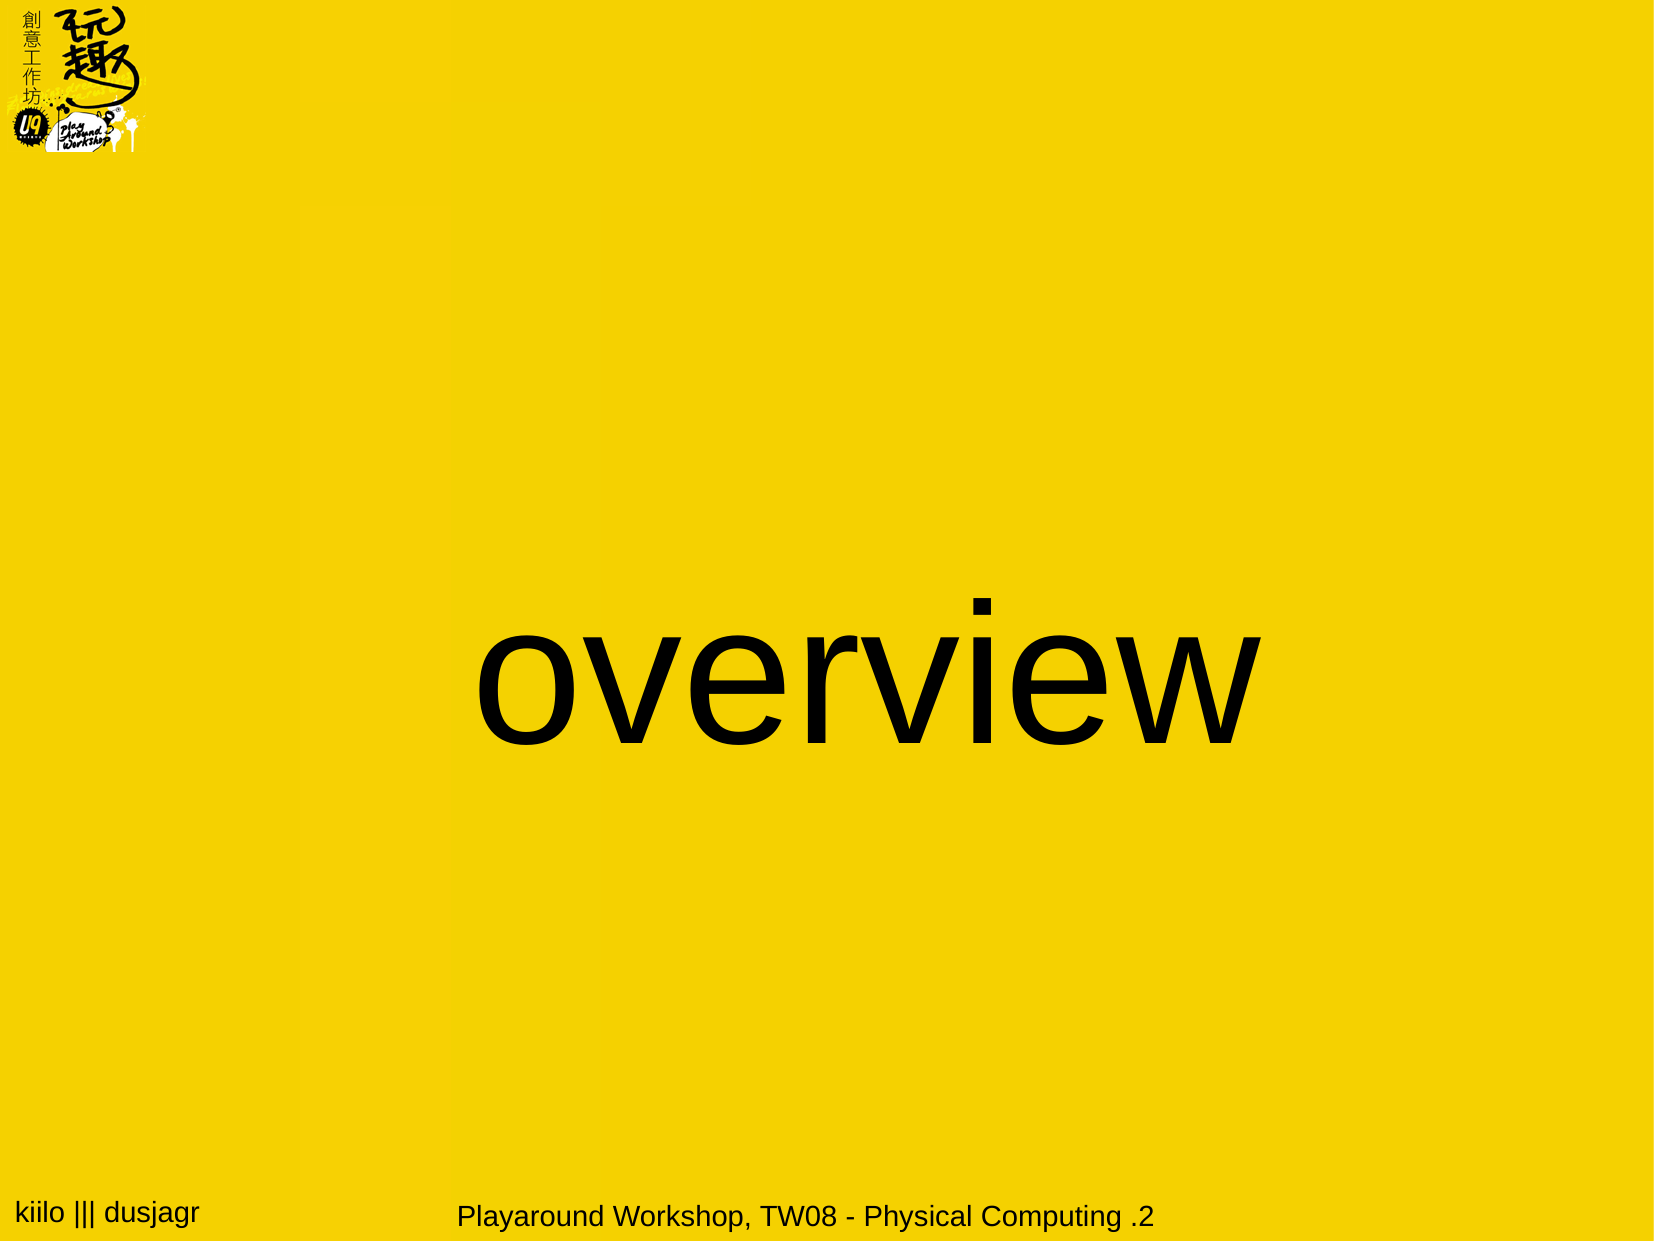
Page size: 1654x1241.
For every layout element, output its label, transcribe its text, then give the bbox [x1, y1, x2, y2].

picture [0, 0, 1654, 1241]
subtitle overview [70, 224, 1627, 1125]
